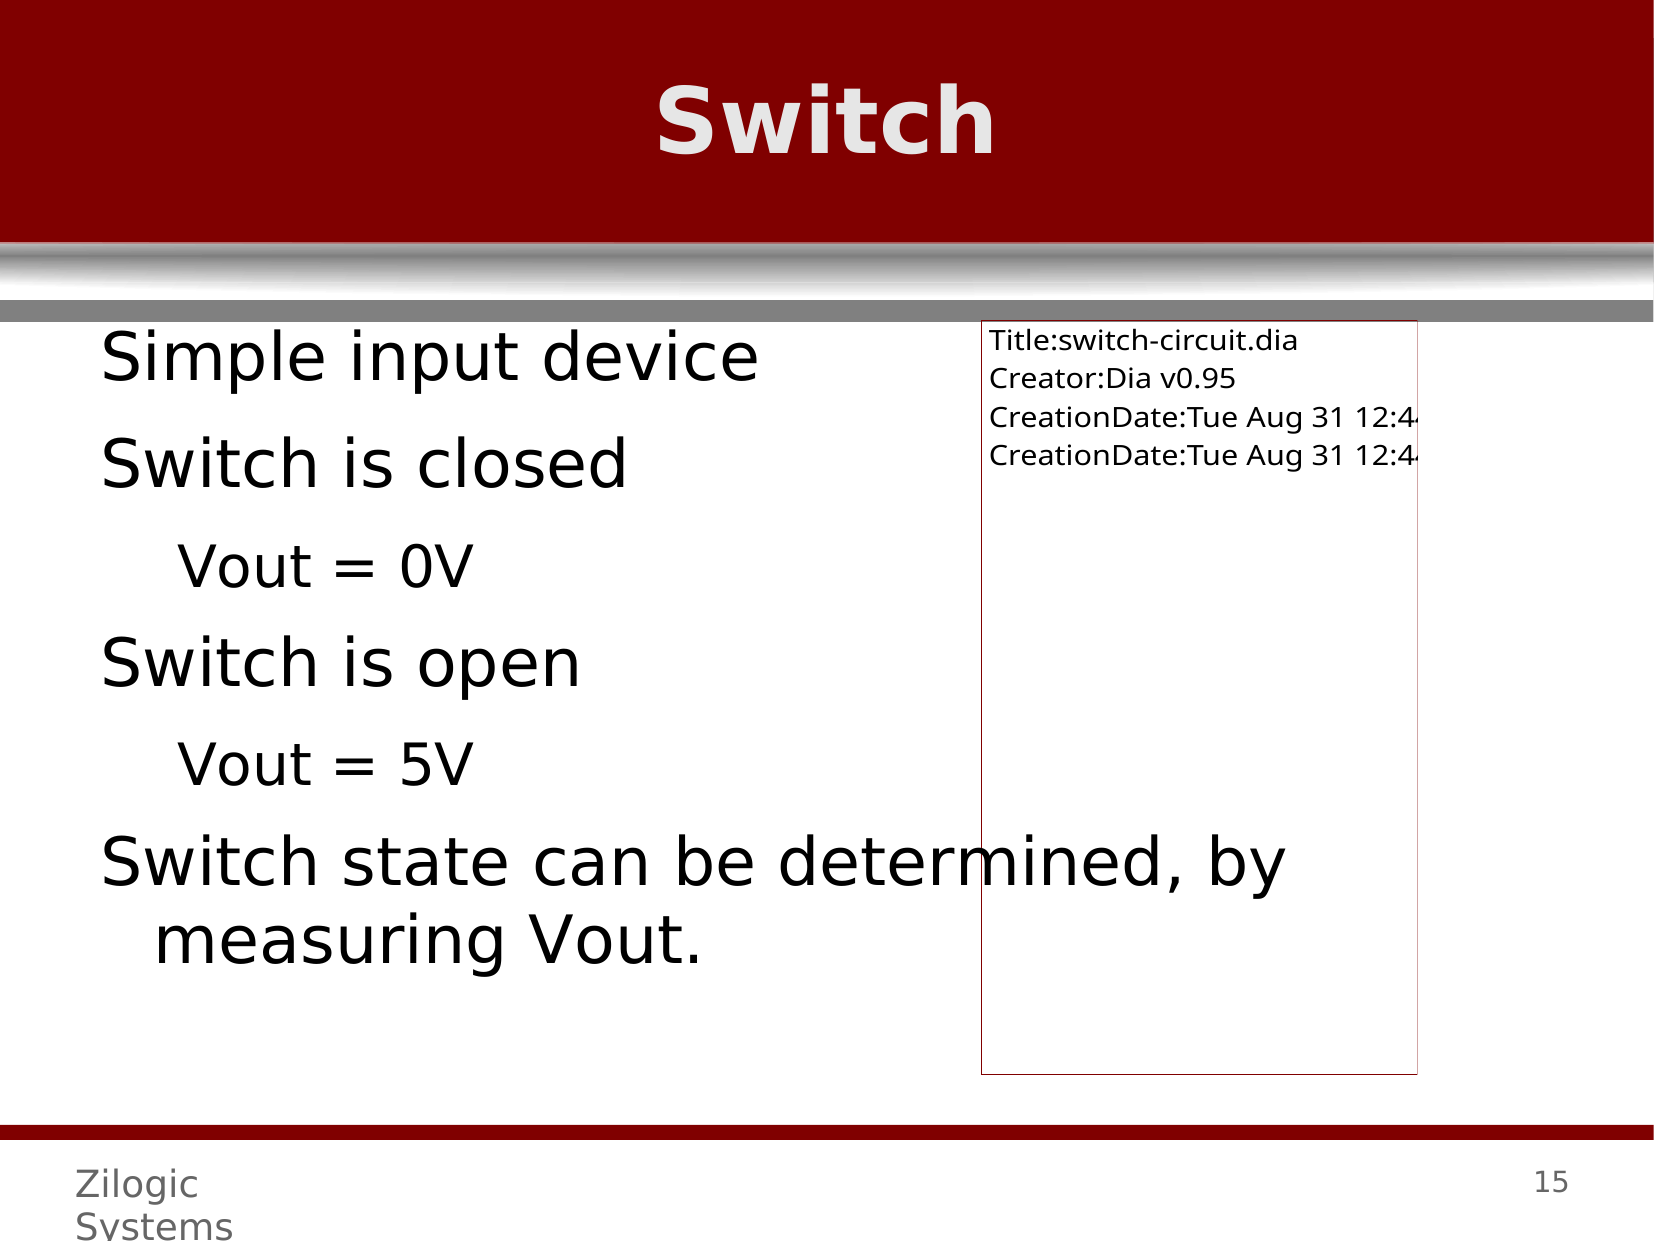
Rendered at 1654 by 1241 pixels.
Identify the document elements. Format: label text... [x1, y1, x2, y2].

picture [979, 318, 1418, 1075]
list Simple input device Switch is closed Vout = 0V Switch is open Vout = 5V Switch state can be determined, by measuring Vout. [82, 318, 809, 1109]
title Switch [82, 18, 1571, 226]
